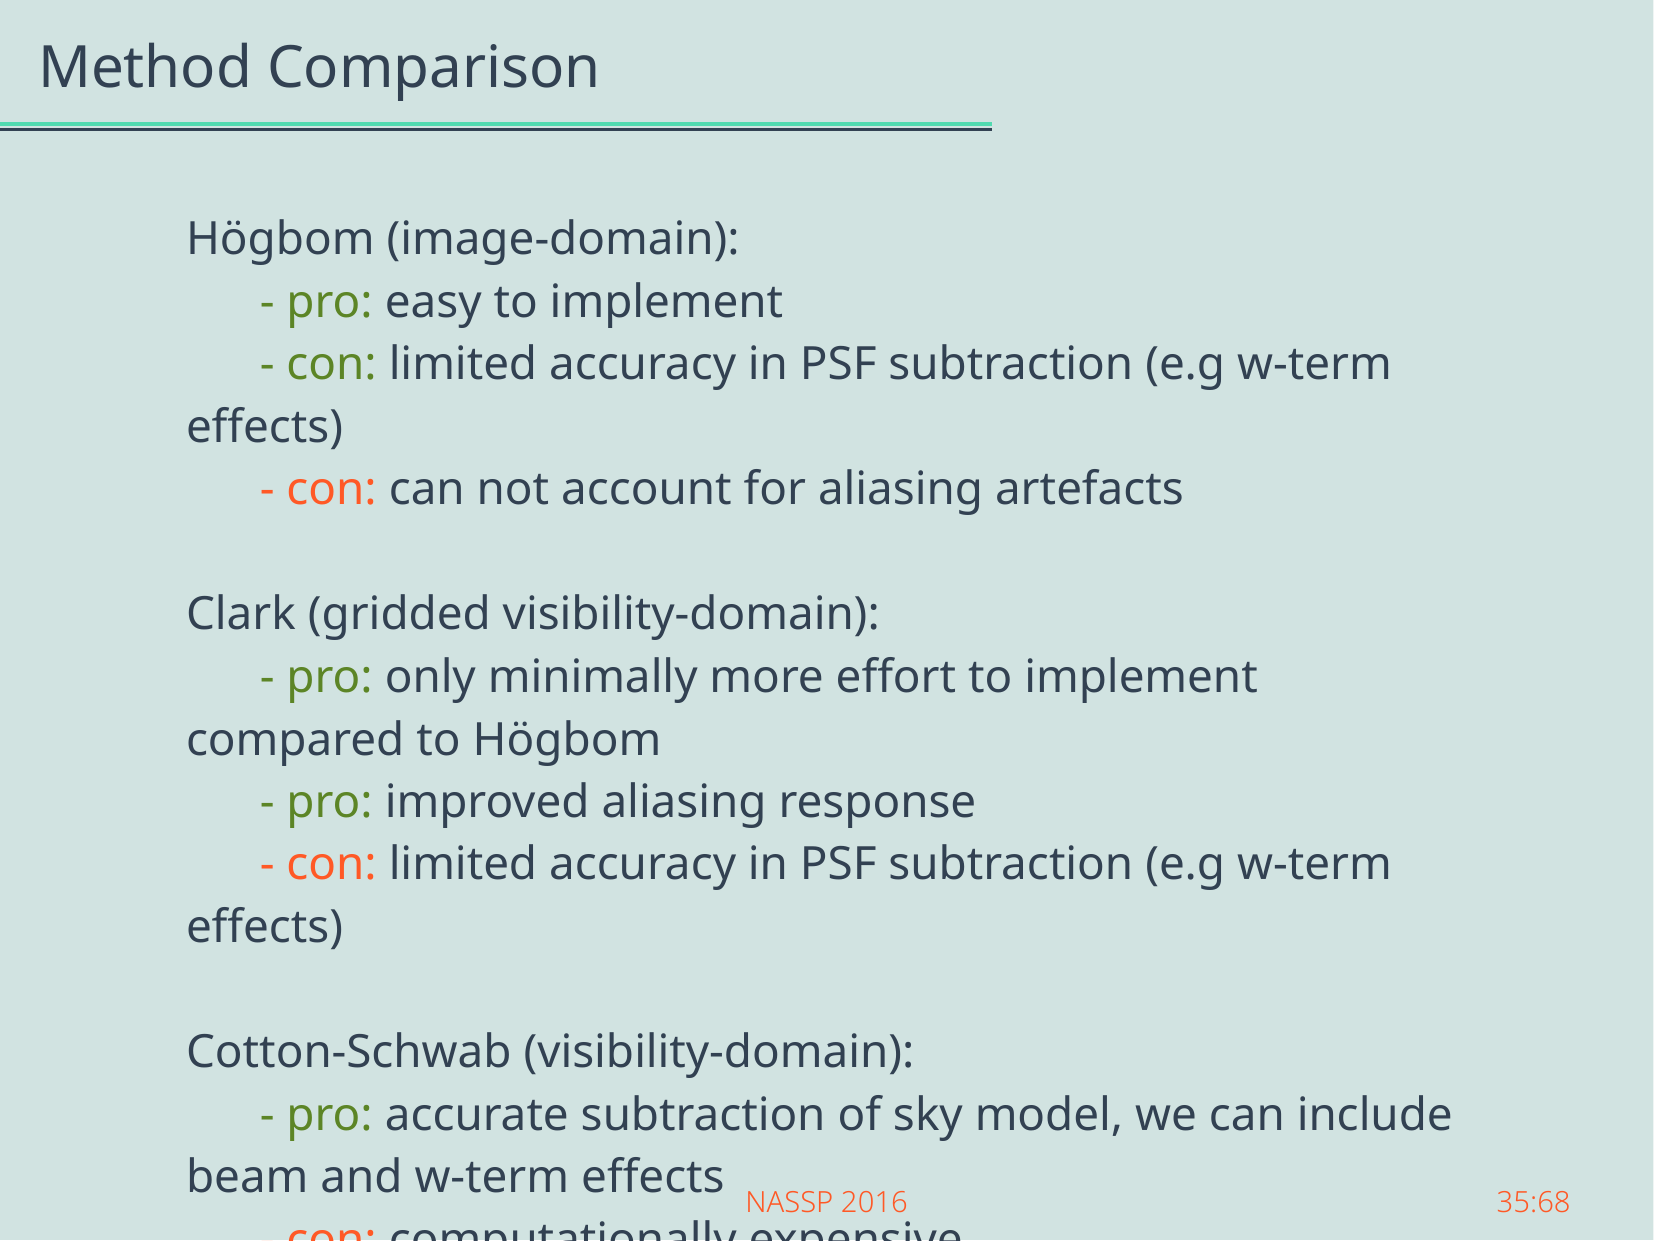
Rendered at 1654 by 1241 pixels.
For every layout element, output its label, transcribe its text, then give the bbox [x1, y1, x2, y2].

text_box Högbom (image-domain): - pro: easy to implement - con: limited accuracy in PSF subtraction (e.g w-term effects) - con: can not account for aliasing artefacts Clark (gridded visibility-domain): - pro: only minimally more effort to implement compared to Högbom - pro: improved aliasing response - con: limited accuracy in PSF subtraction (e.g w-term effects) Cotton-Schwab (visibility-domain): - pro: accurate subtraction of sky model, we can include beam and w-term effects - con: computationally expensive [171, 198, 1471, 1038]
text_box Method Comparison [23, 17, 1441, 103]
